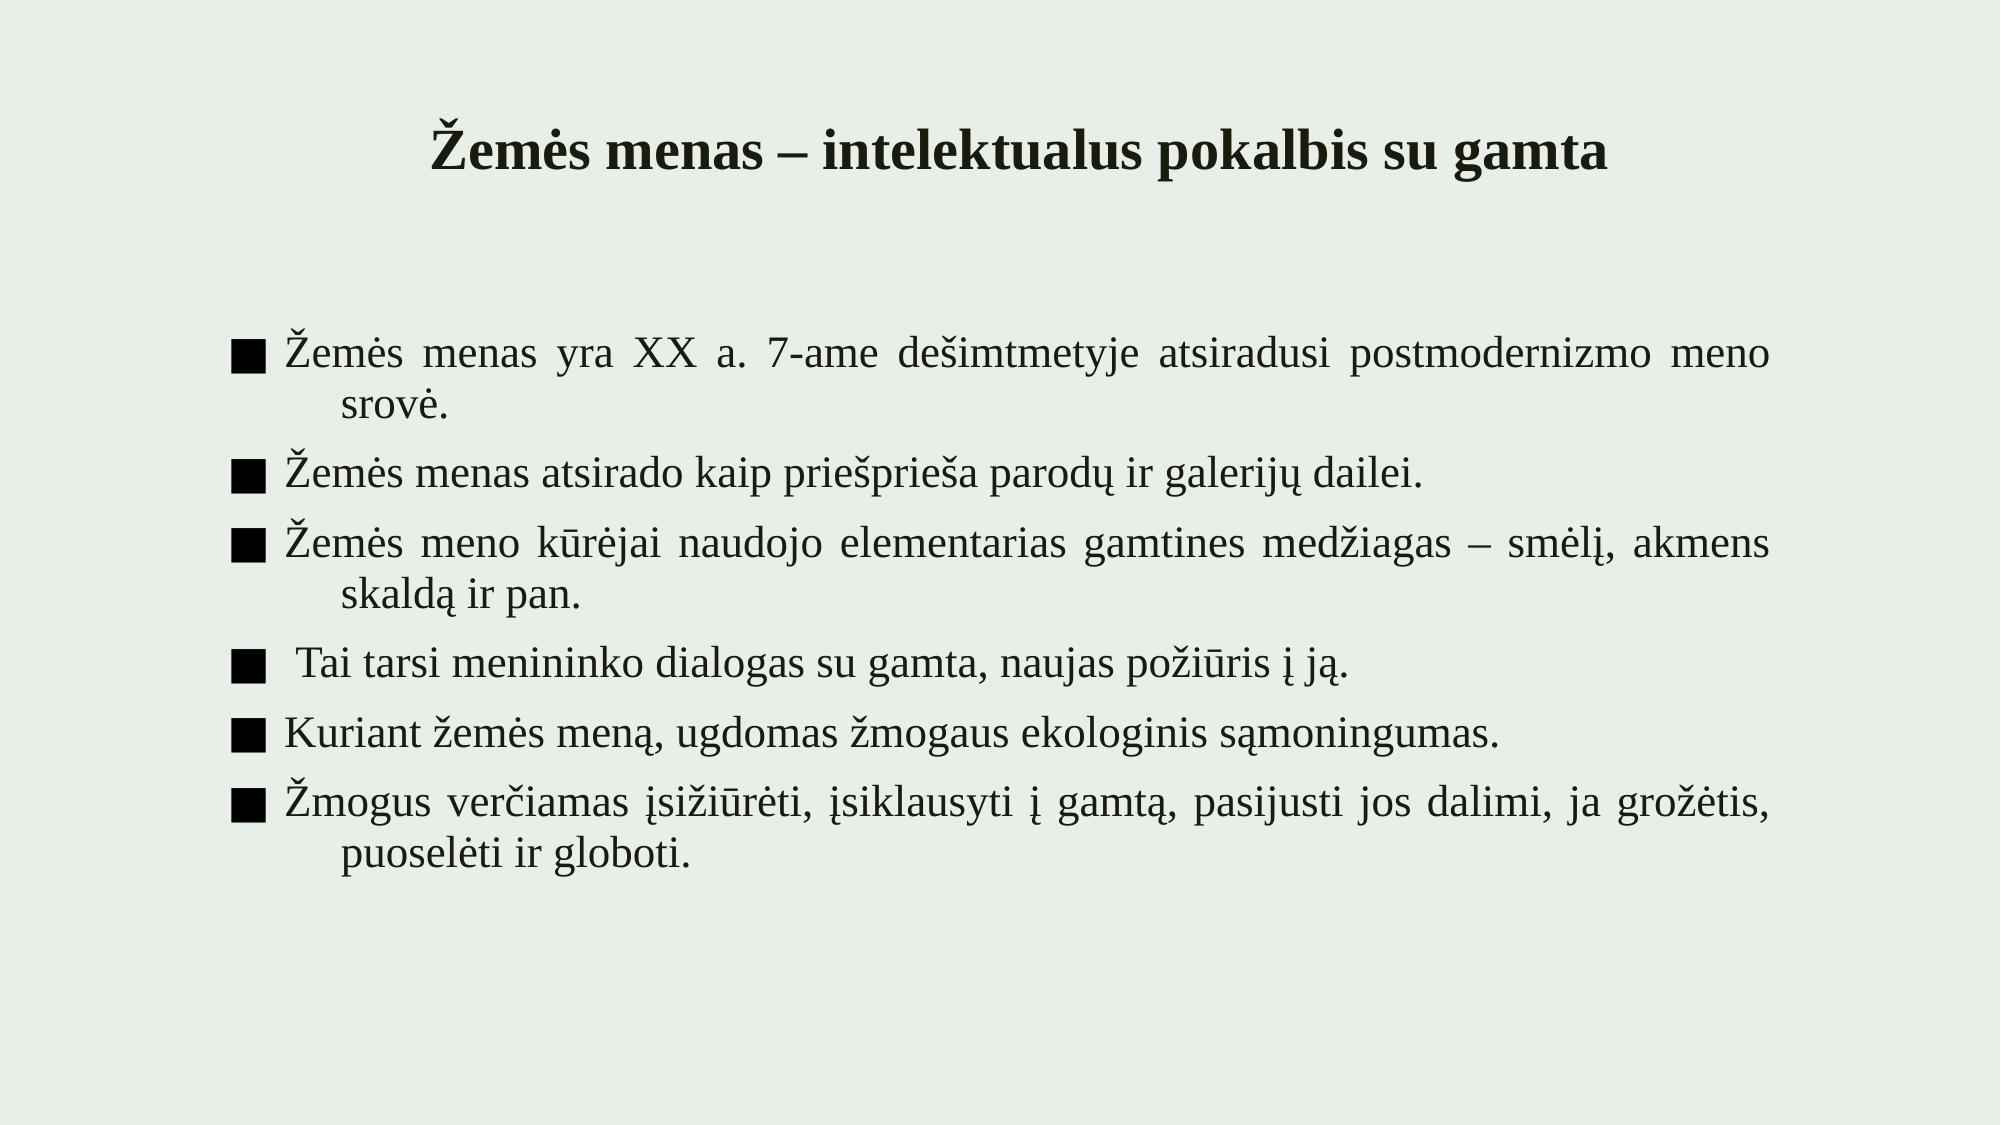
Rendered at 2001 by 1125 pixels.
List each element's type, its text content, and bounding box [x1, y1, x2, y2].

list Žemės menas yra XX a. 7-ame dešimtmetyje atsiradusi postmodernizmo meno srovė. Žemės menas atsirado kaip priešprieša parodų ir galerijų dailei. Žemės meno kūrėjai naudojo elementarias gamtines medžiagas – smėlį, akmens skaldą ir pan. Tai tarsi menininko dialogas su gamta, naujas požiūris į ją. Kuriant žemės meną, ugdomas žmogaus ekologinis sąmoningumas. Žmogus verčiamas įsižiūrėti, įsiklausyti į gamtą, pasijusti jos dalimi, ja grožėtis, puoselėti ir globoti. [212, 319, 1788, 1010]
title Žemės menas – intelektualus pokalbis su gamta [225, 112, 1801, 357]
